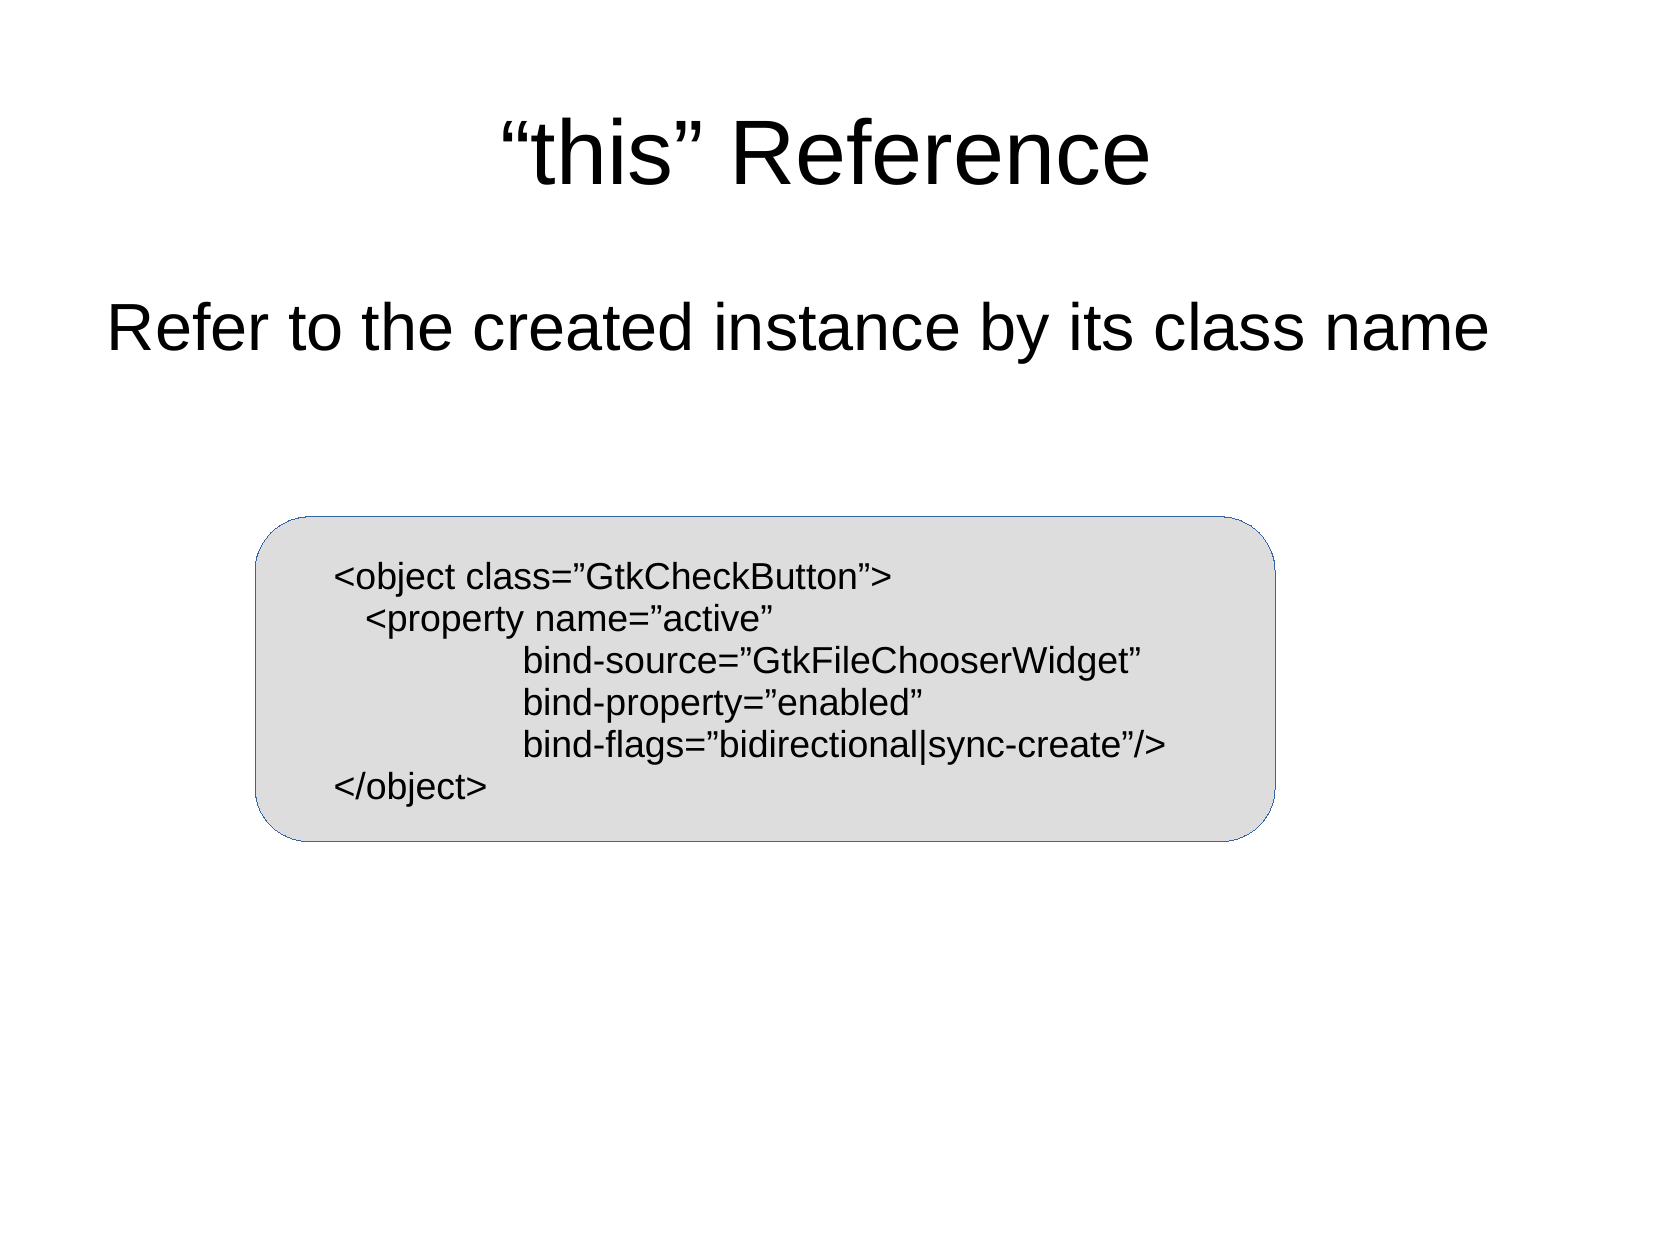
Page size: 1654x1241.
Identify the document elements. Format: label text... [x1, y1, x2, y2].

text_box [255, 516, 1276, 842]
title “this” Reference [82, 49, 1571, 257]
text_box <object class=”GtkCheckButton”> <property name=”active” bind-source=”GtkFileChooserWidget” bind-property=”enabled” bind-flags=”bidirectional|sync-create”/> </object> [318, 547, 1264, 830]
list Refer to the created instance by its class name [106, 290, 1547, 391]
